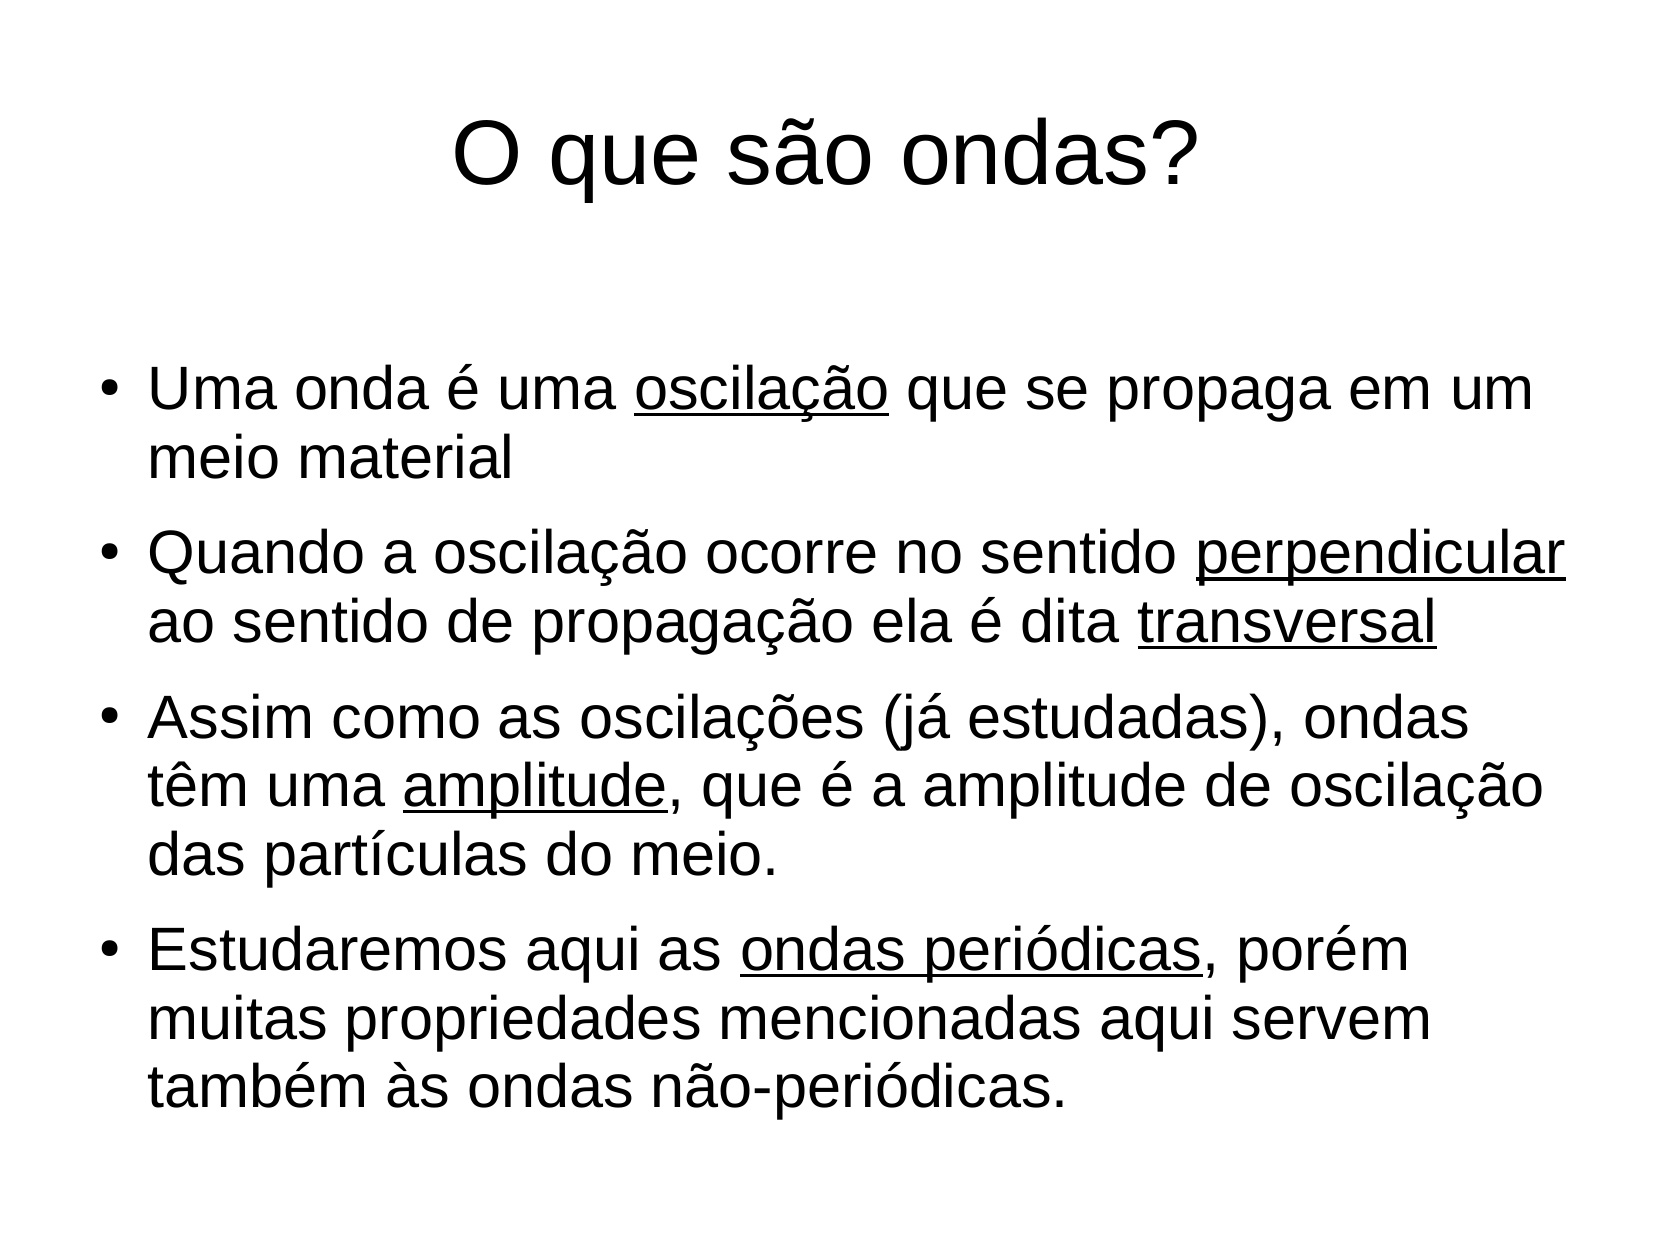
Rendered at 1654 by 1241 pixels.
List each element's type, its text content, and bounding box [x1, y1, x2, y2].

title O que são ondas? [82, 49, 1571, 257]
list Uma onda é uma oscilação que se propaga em um meio material Quando a oscilação ocorre no sentido perpendicular ao sentido de propagação ela é dita transversal Assim como as oscilações (já estudadas), ondas têm uma amplitude, que é a amplitude de oscilação das partículas do meio. Estudaremos aqui as ondas periódicas, porém muitas propriedades mencionadas aqui servem também às ondas não-periódicas. [82, 354, 1571, 1187]
